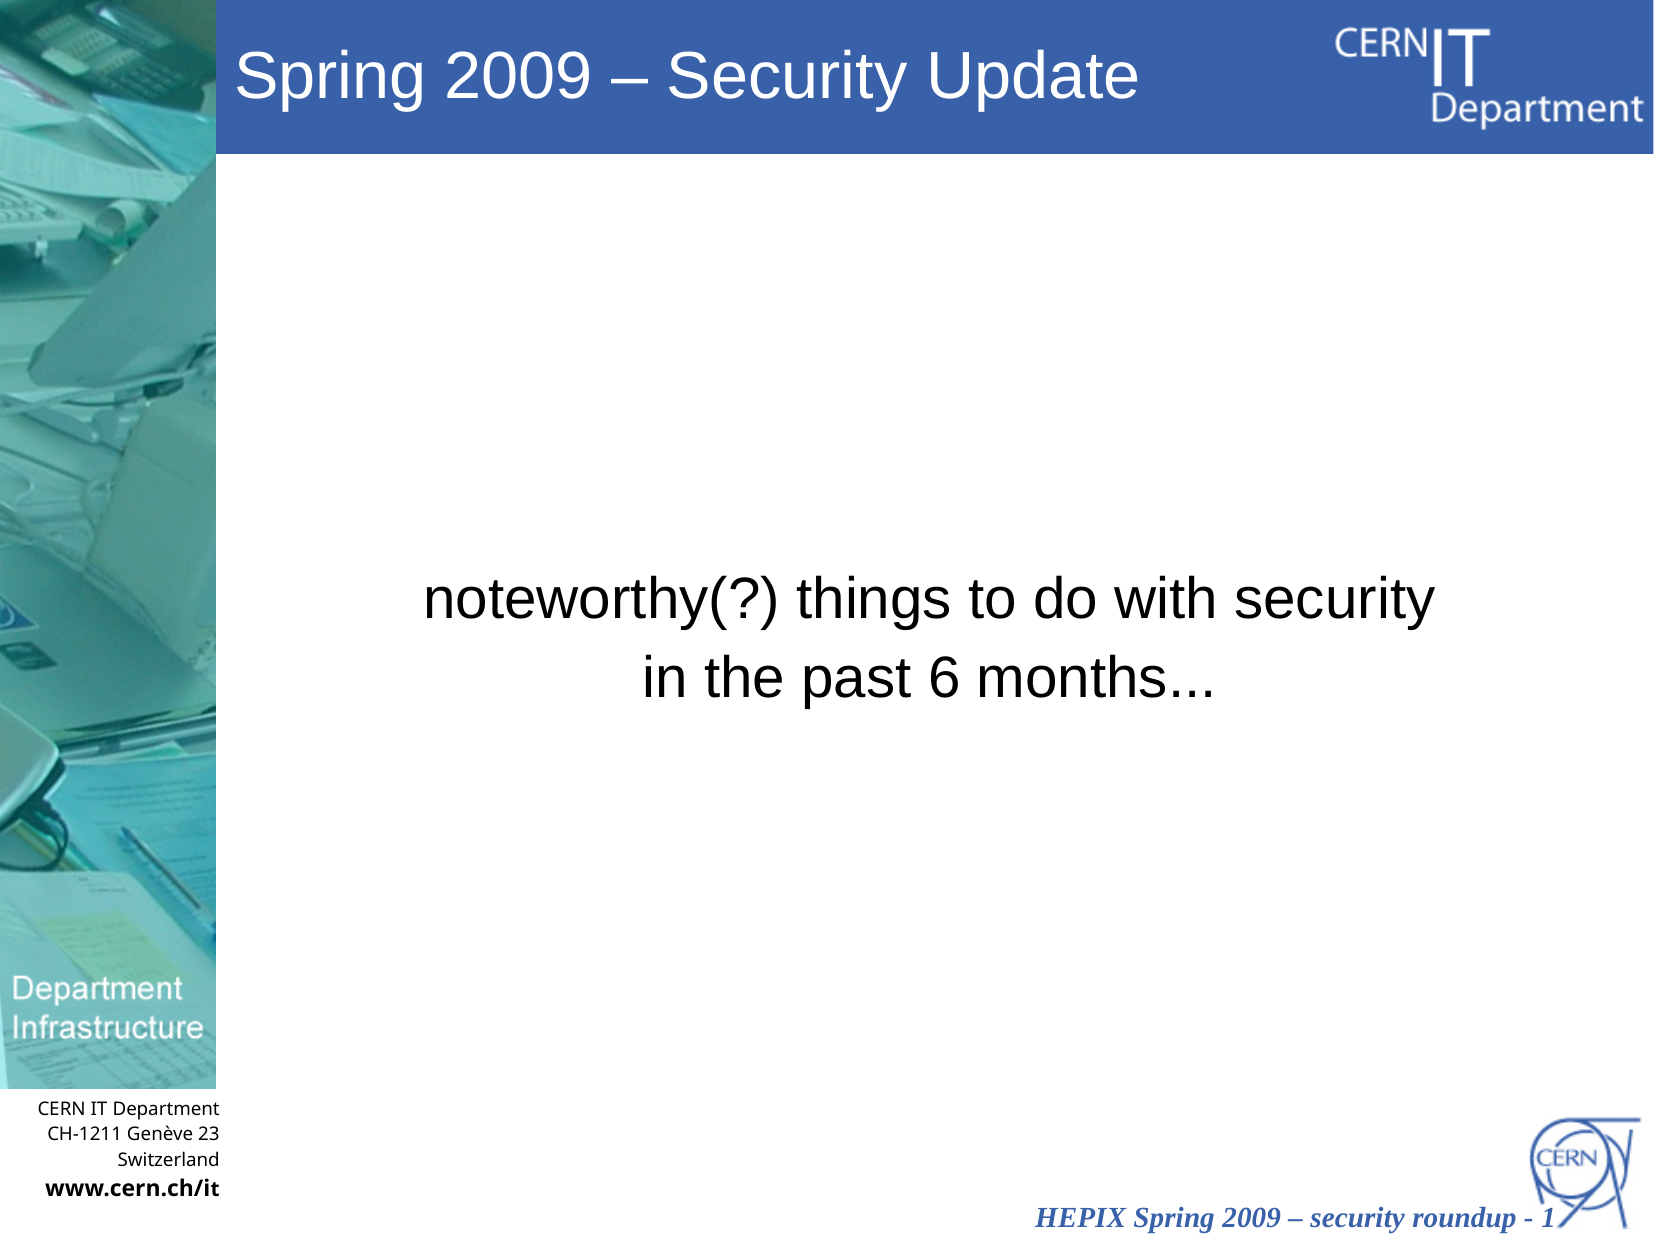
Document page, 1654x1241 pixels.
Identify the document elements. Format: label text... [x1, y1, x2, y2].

picture [216, 0, 1654, 154]
title Spring 2009 – Security Update [234, 0, 1241, 151]
picture [1529, 1116, 1642, 1229]
subtitle noteworthy(?) things to do with security in the past 6 months... [247, 192, 1613, 1163]
